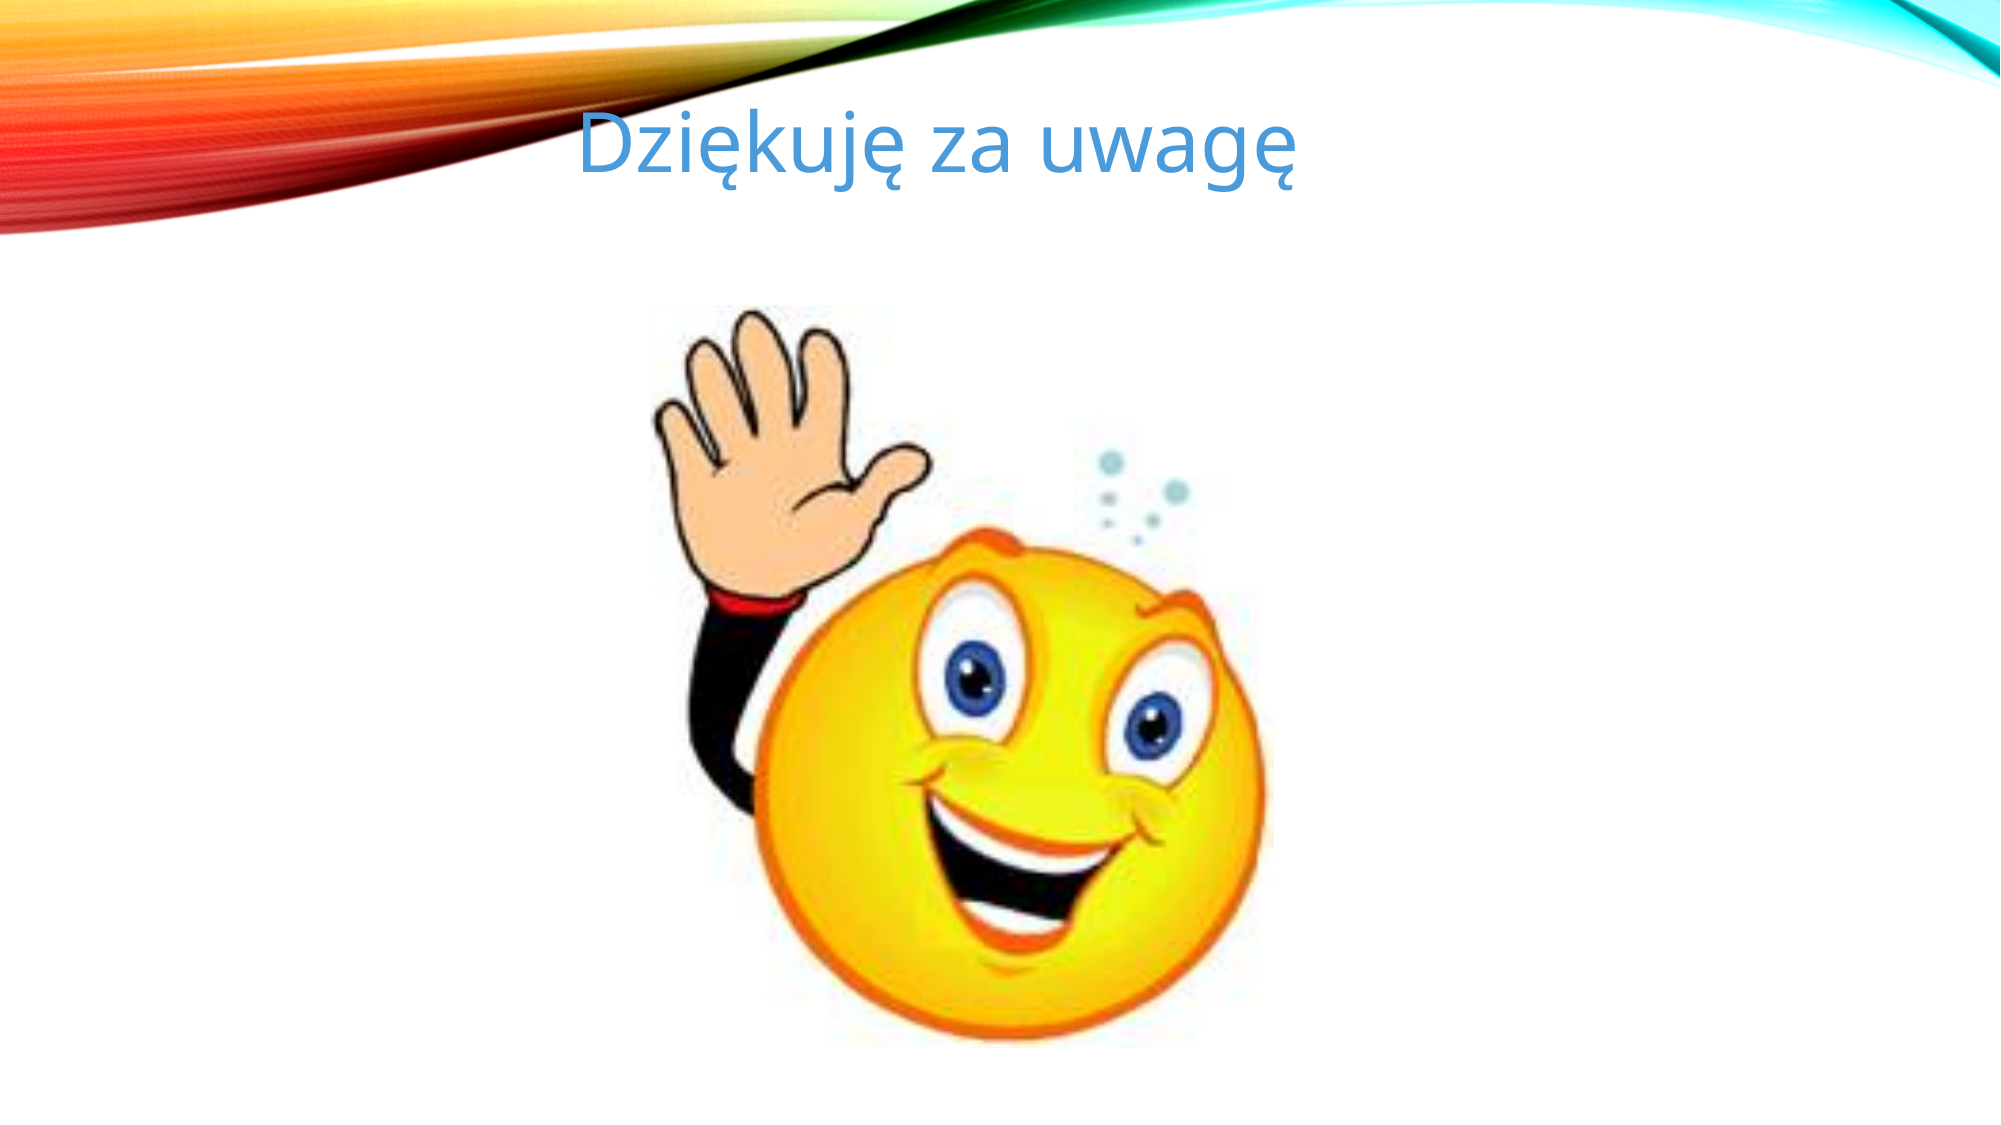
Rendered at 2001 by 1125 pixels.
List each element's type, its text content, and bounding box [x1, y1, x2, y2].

picture [649, 305, 1274, 1048]
title Dziękuję za uwagę. [242, 93, 1655, 306]
